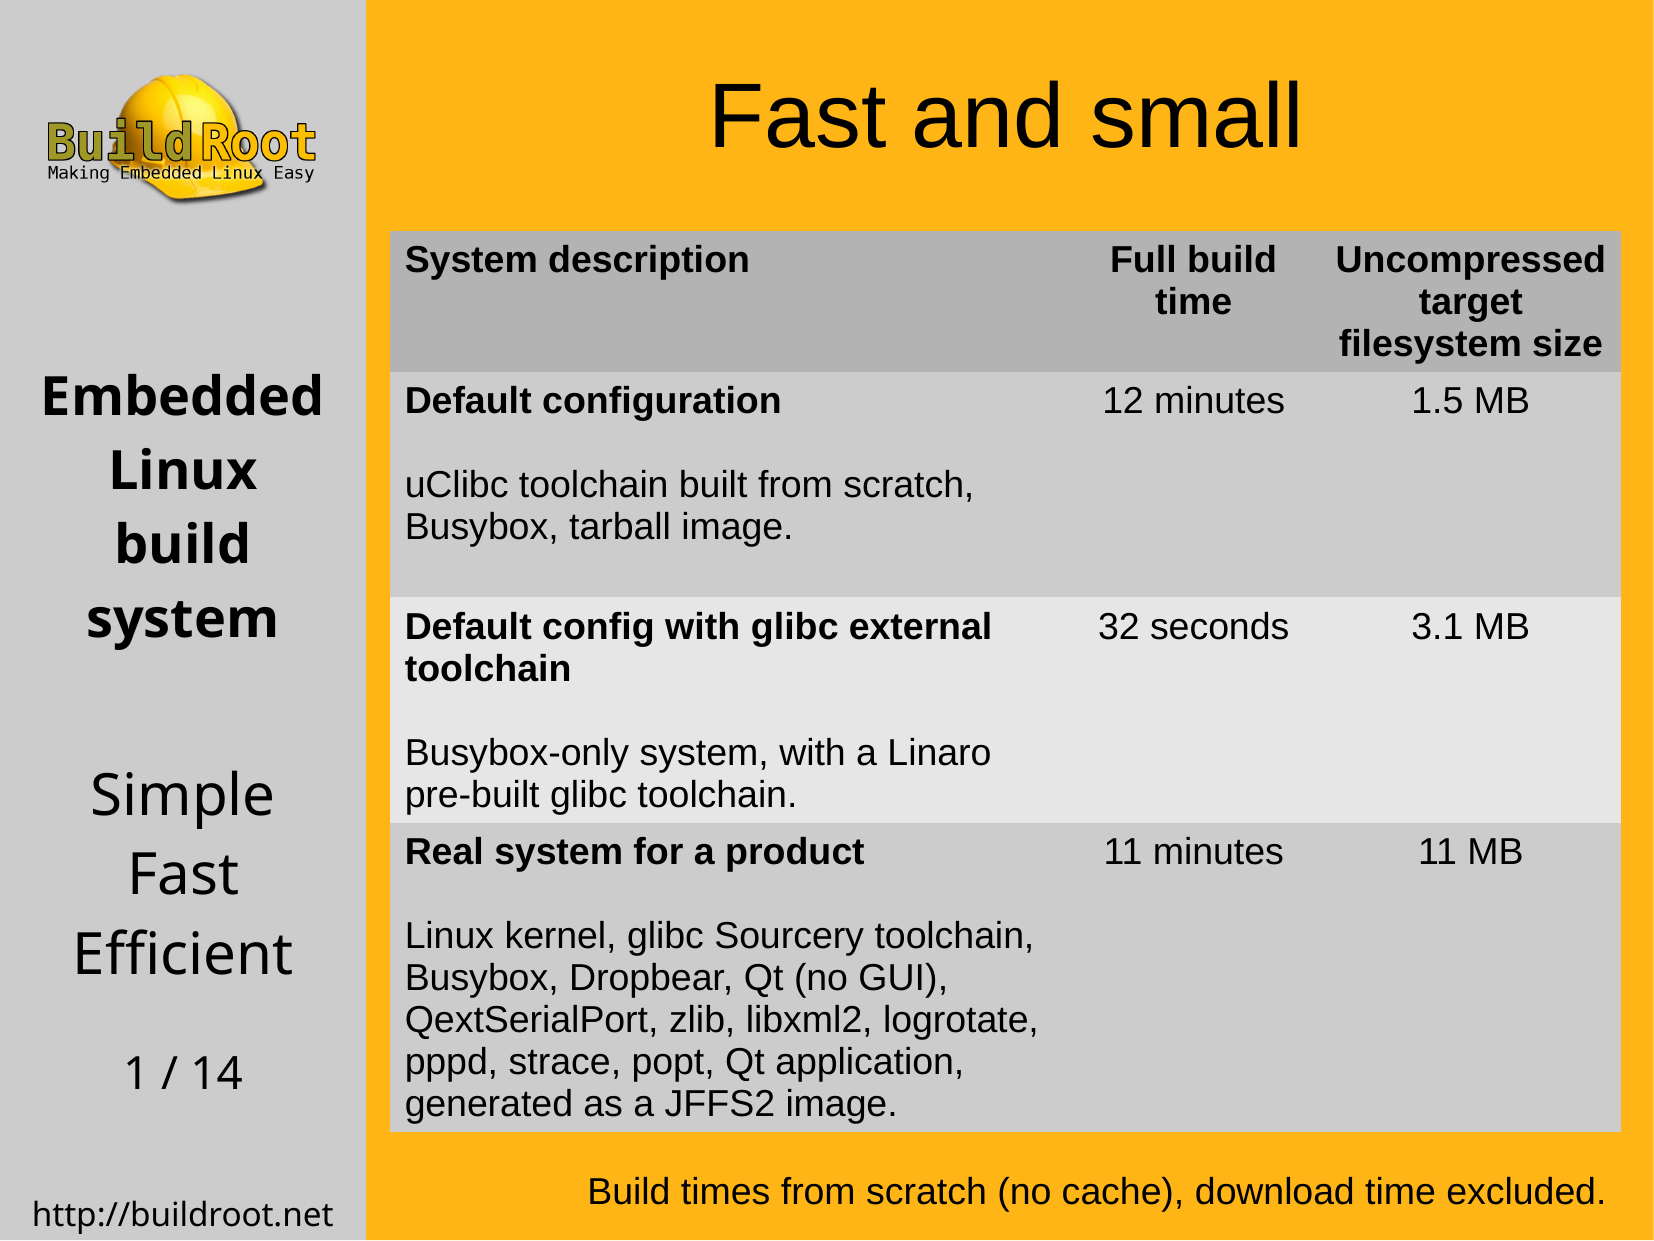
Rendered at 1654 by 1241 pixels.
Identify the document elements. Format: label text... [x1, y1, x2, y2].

text_box Build times from scratch (no cache), download time excluded. [572, 1163, 1648, 1221]
table_cell 11 MB [1320, 823, 1621, 1132]
table_cell Real system for a product Linux kernel, glibc Sourcery toolchain, Busybox, Dropbear, Qt (no GUI), QextSerialPort, zlib, libxml2, logrotate, pppd, strace, popt, Qt application, generated as a JFFS2 image. [390, 823, 1067, 1132]
table_cell Default config with glibc external toolchain Busybox-only system, with a Linaro pre-built glibc toolchain. [390, 597, 1067, 823]
table_cell 12 minutes [1067, 372, 1320, 597]
table_cell 3.1 MB [1320, 597, 1621, 823]
table_cell 1.5 MB [1320, 372, 1621, 597]
table_header Full build time [1067, 231, 1320, 372]
table_header System description [390, 231, 1067, 372]
table_cell Default configuration uClibc toolchain built from scratch, Busybox, tarball image. [390, 372, 1067, 597]
table_cell 32 seconds [1067, 597, 1320, 823]
picture [21, 54, 349, 219]
title Fast and small [442, 11, 1571, 219]
table_header Uncompressed target filesystem size [1320, 231, 1621, 372]
table_cell 11 minutes [1067, 823, 1320, 1132]
